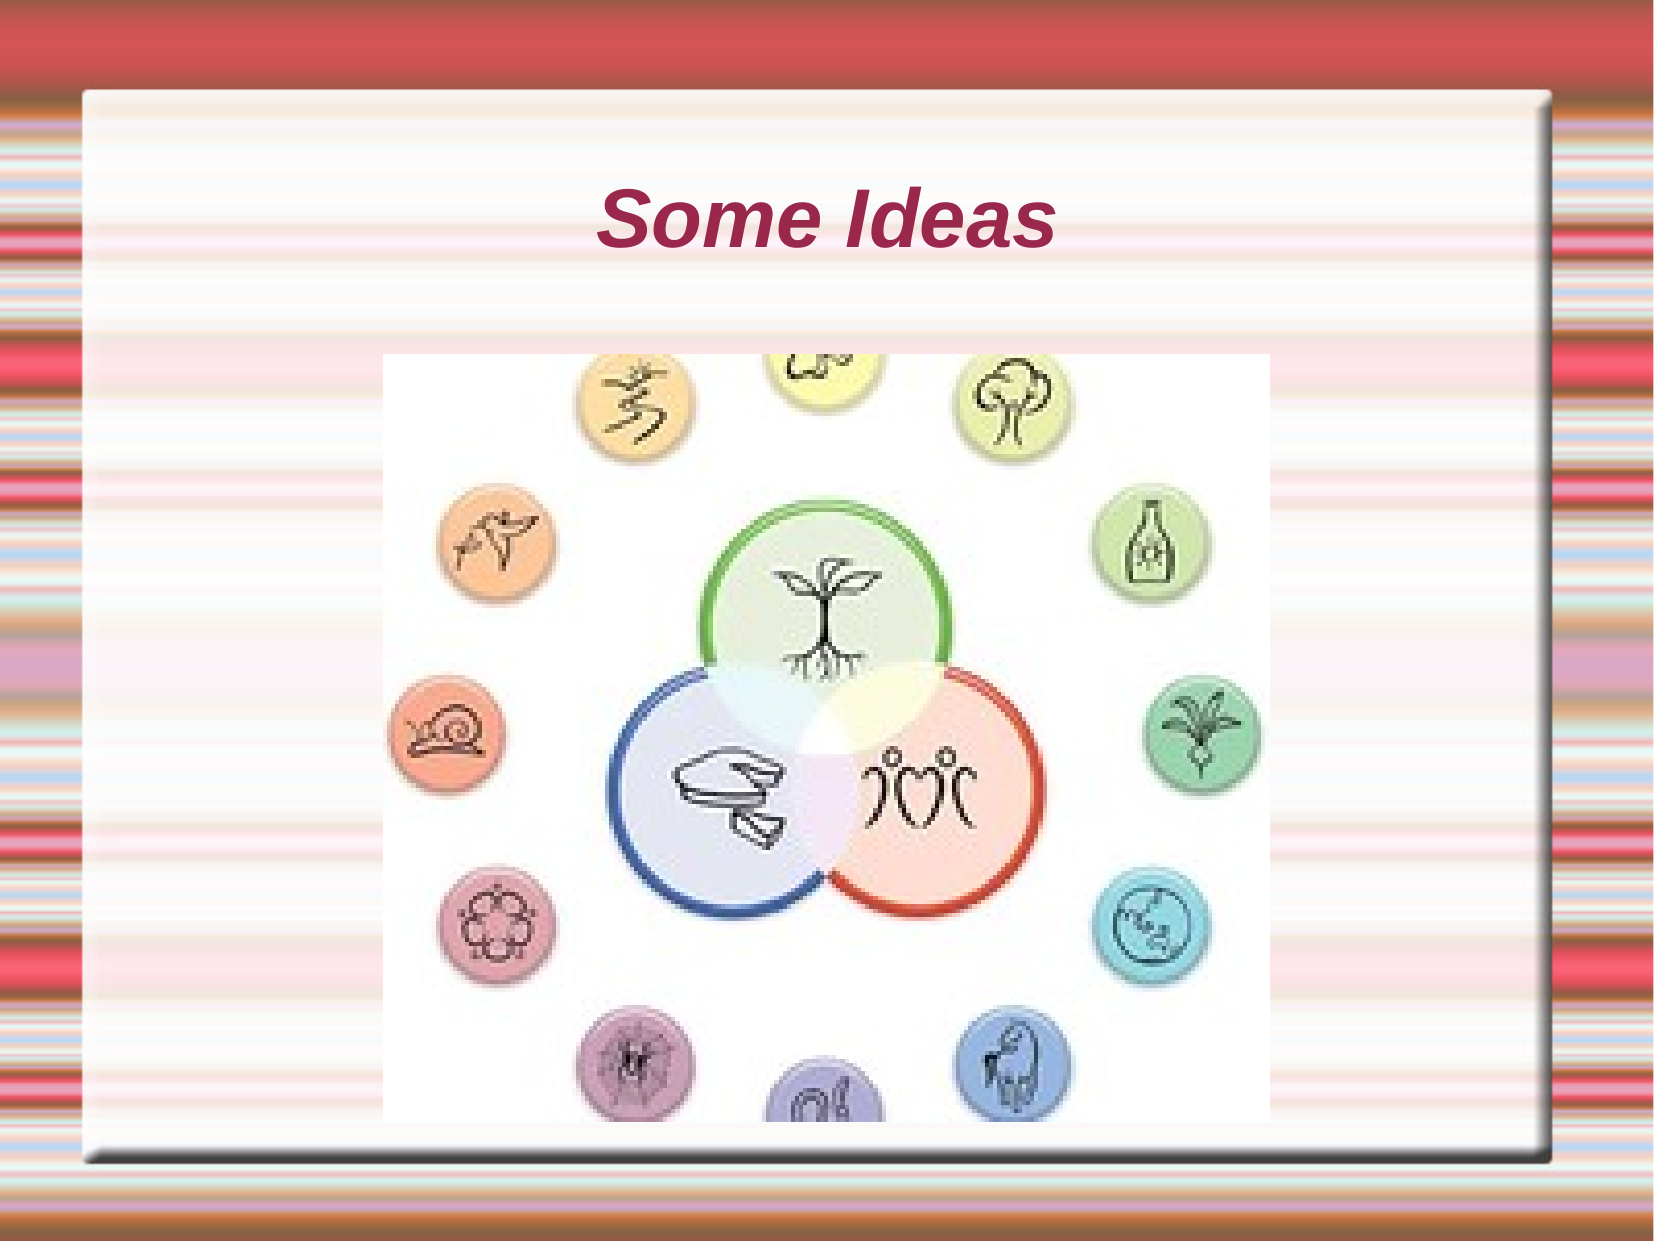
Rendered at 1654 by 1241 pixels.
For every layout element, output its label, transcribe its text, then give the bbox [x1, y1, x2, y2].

picture [0, 0, 1654, 1241]
title Some Ideas [121, 114, 1534, 322]
